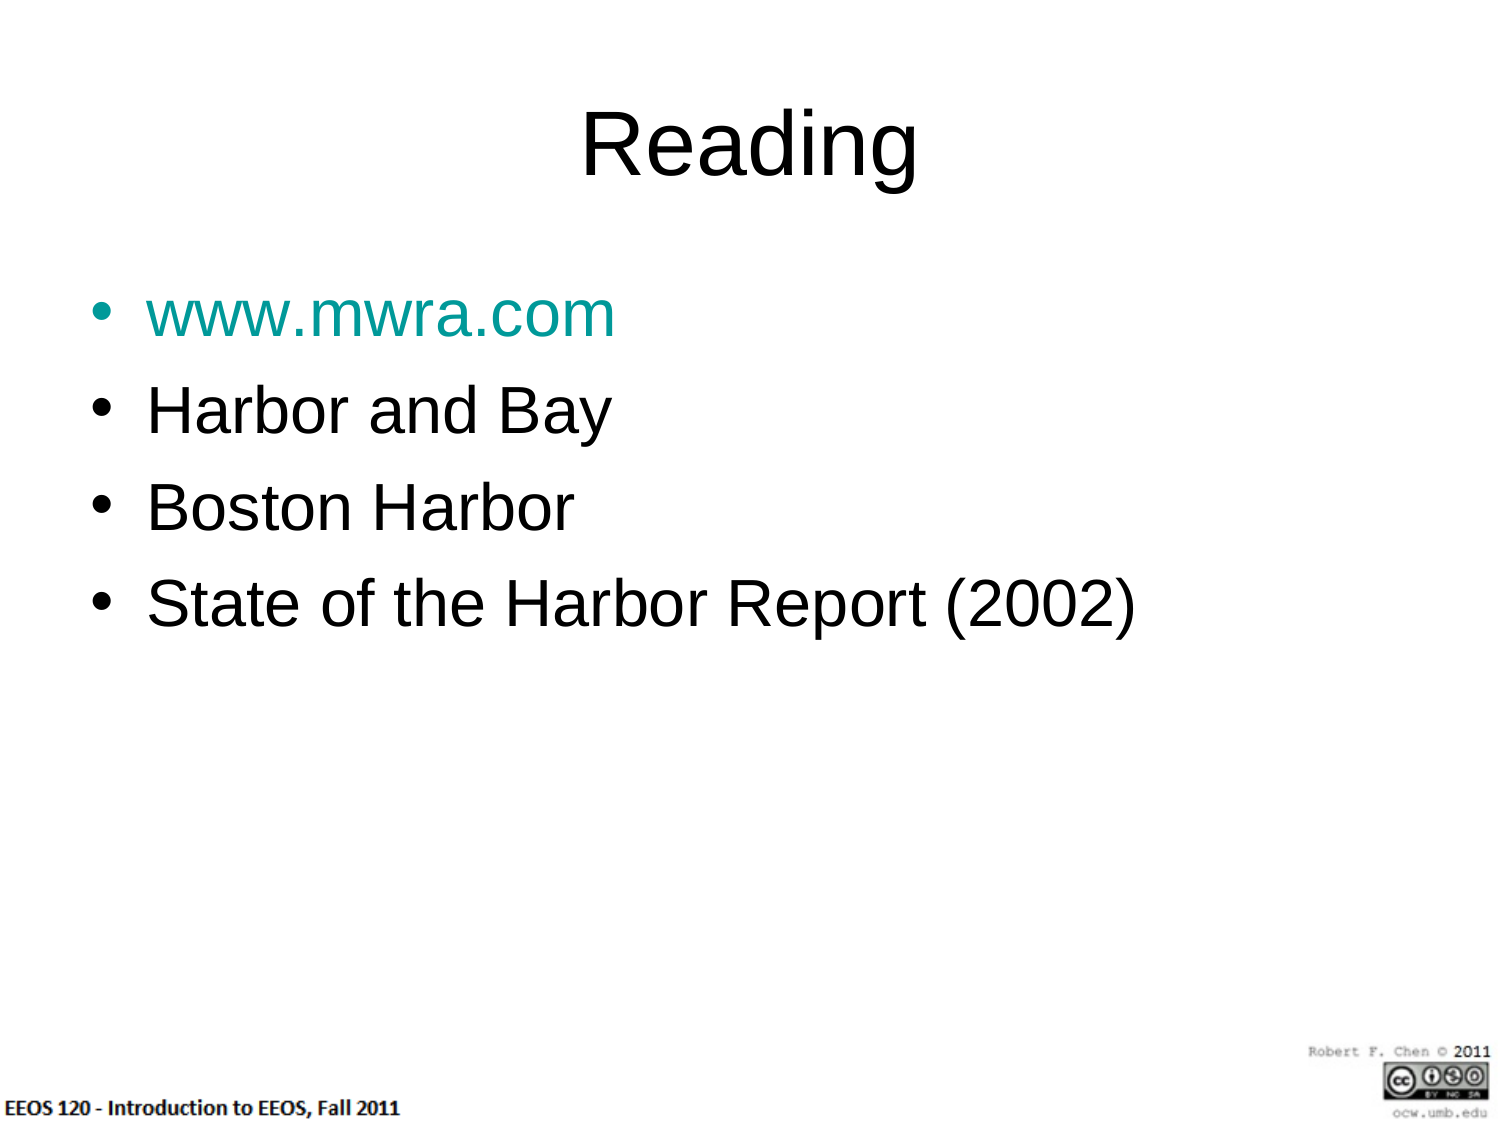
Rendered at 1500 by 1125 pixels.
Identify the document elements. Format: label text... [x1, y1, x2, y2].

picture [0, 1090, 405, 1125]
title Reading [75, 45, 1426, 233]
picture [1301, 1040, 1500, 1125]
list www.mwra.com Harbor and Bay Boston Harbor State of the Harbor Report (2002) [75, 262, 1426, 1006]
